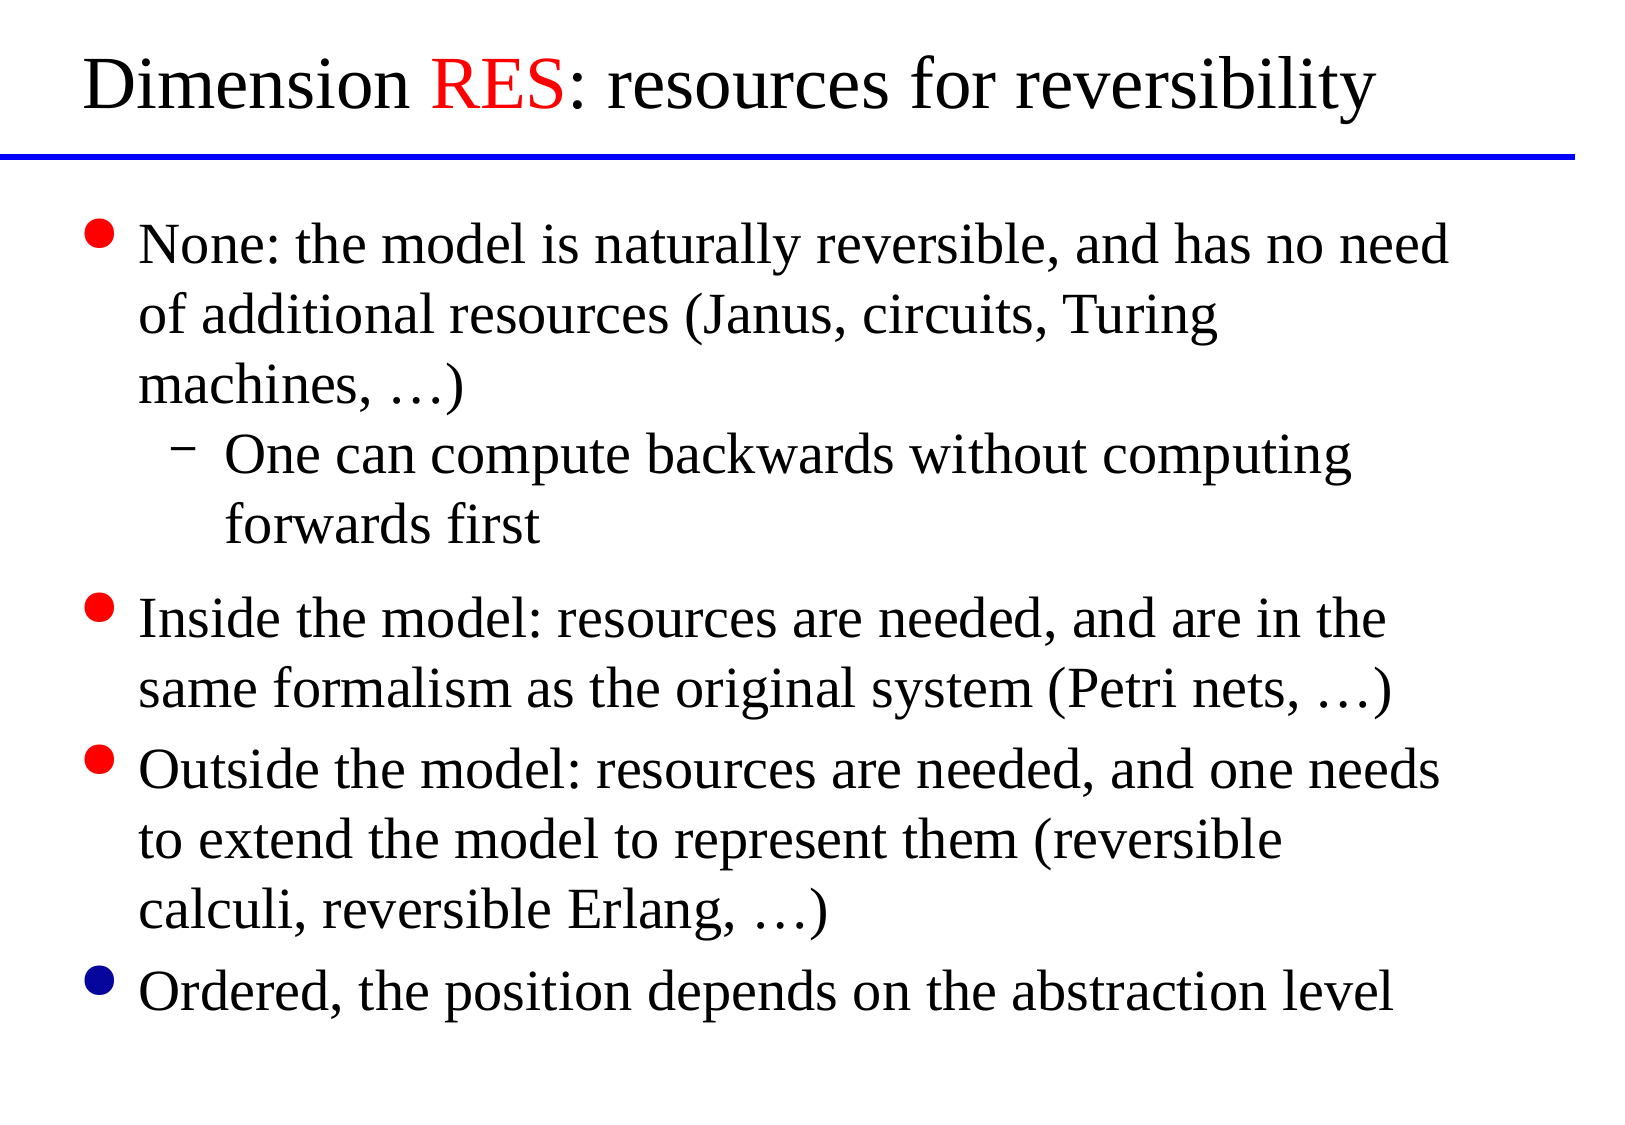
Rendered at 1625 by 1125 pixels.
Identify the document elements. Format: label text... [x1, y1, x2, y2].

title Dimension RES: resources for reversibility [67, 27, 1544, 131]
list None: the model is naturally reversible, and has no need of additional resources (Janus, circuits, Turing machines, …) One can compute backwards without computing forwards first Inside the model: resources are needed, and are in the same formalism as the original system (Petri nets, …) Outside the model: resources are needed, and one needs to extend the model to represent them (reversible calculi, reversible Erlang, …) Ordered, the position depends on the abstraction level [67, 198, 1478, 1061]
